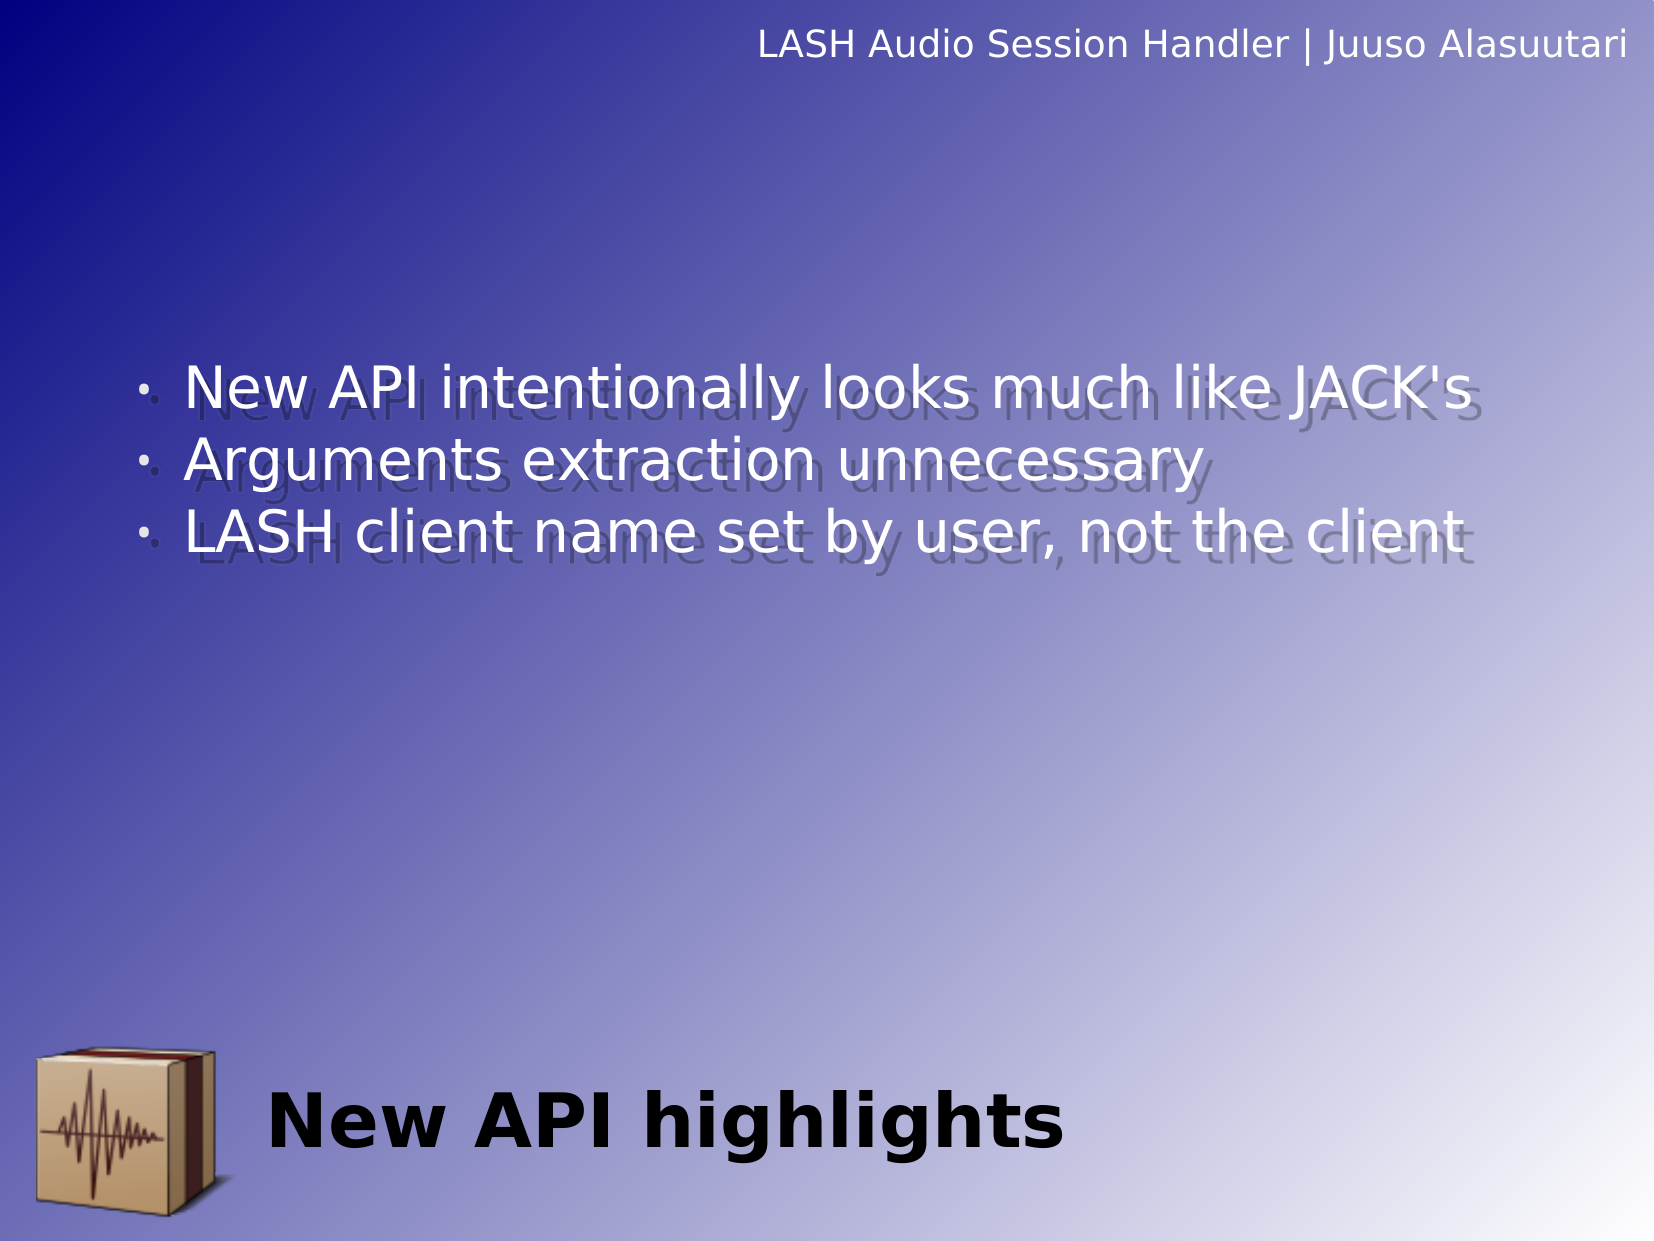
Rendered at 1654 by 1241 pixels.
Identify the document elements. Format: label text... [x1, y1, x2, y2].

picture [36, 1033, 237, 1234]
list New API intentionally looks much like JACK's Arguments extraction unnecessary LASH client name set by user, not the client [88, 354, 1565, 916]
title New API highlights [265, 1033, 1625, 1211]
